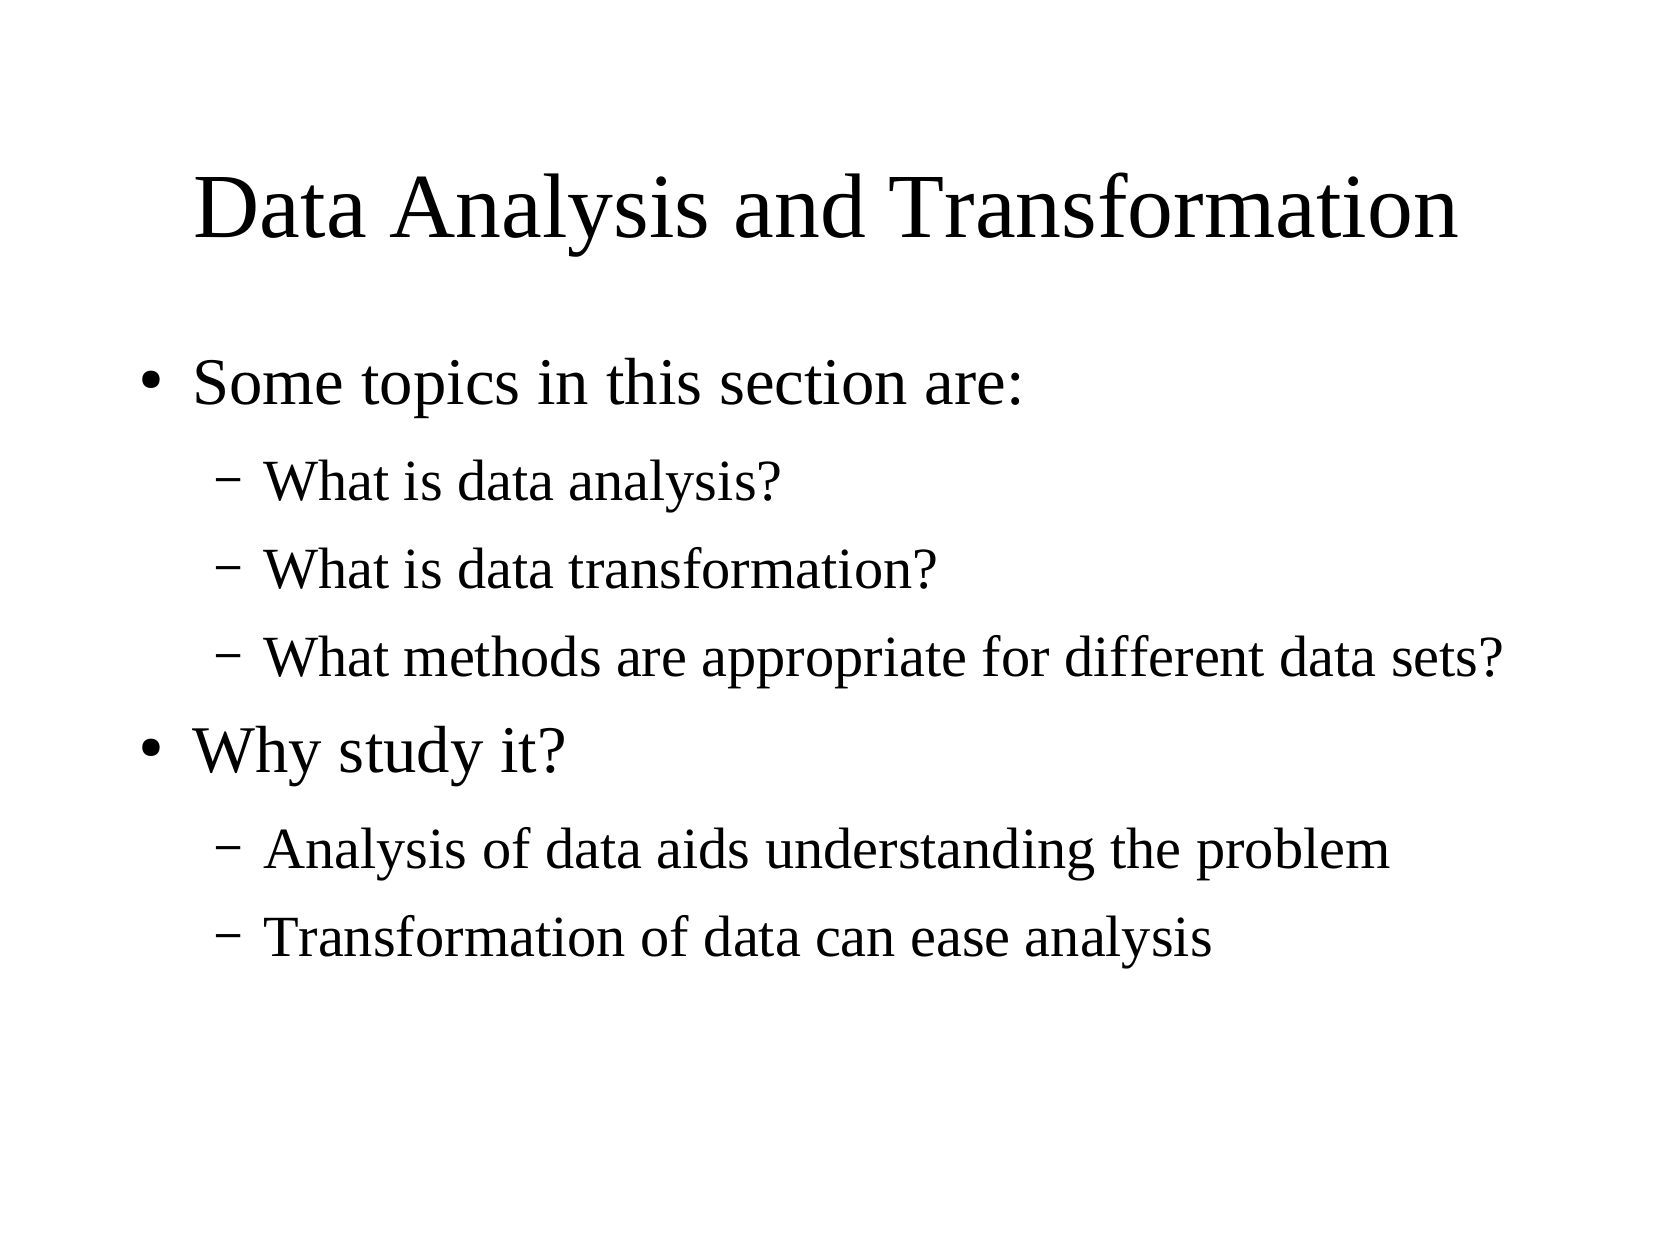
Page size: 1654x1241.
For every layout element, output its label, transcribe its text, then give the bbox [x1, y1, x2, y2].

title Data Analysis and Transformation [121, 102, 1534, 311]
list Some topics in this section are: What is data analysis? What is data transformation? What methods are appropriate for different data sets? Why study it? Analysis of data aids understanding the problem Transformation of data can ease analysis [121, 344, 1534, 1127]
